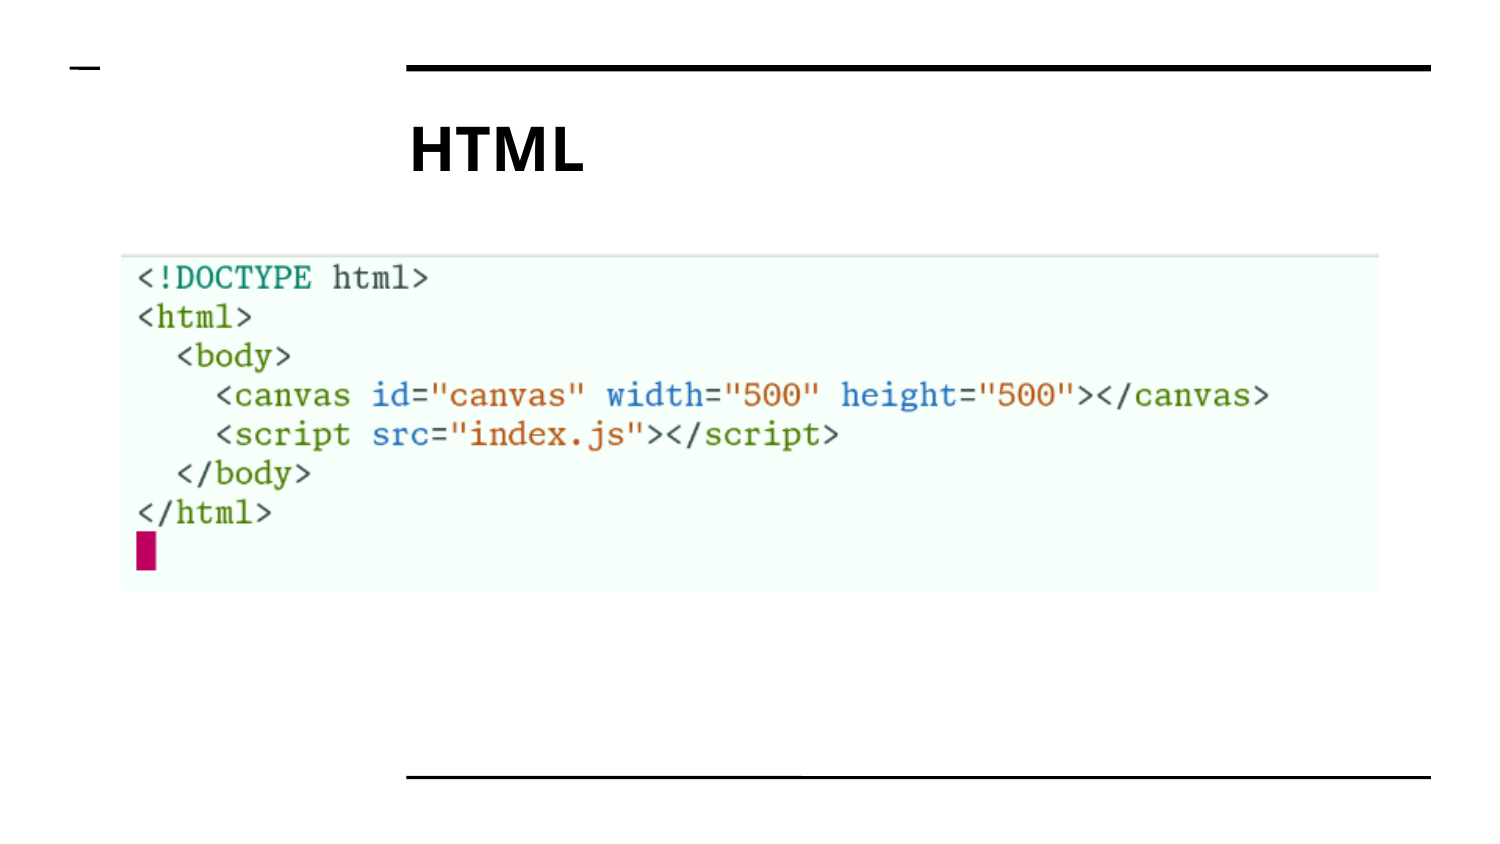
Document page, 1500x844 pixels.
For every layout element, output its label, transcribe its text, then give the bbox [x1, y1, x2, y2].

title HTML [393, 94, 1431, 199]
picture [121, 253, 1379, 591]
